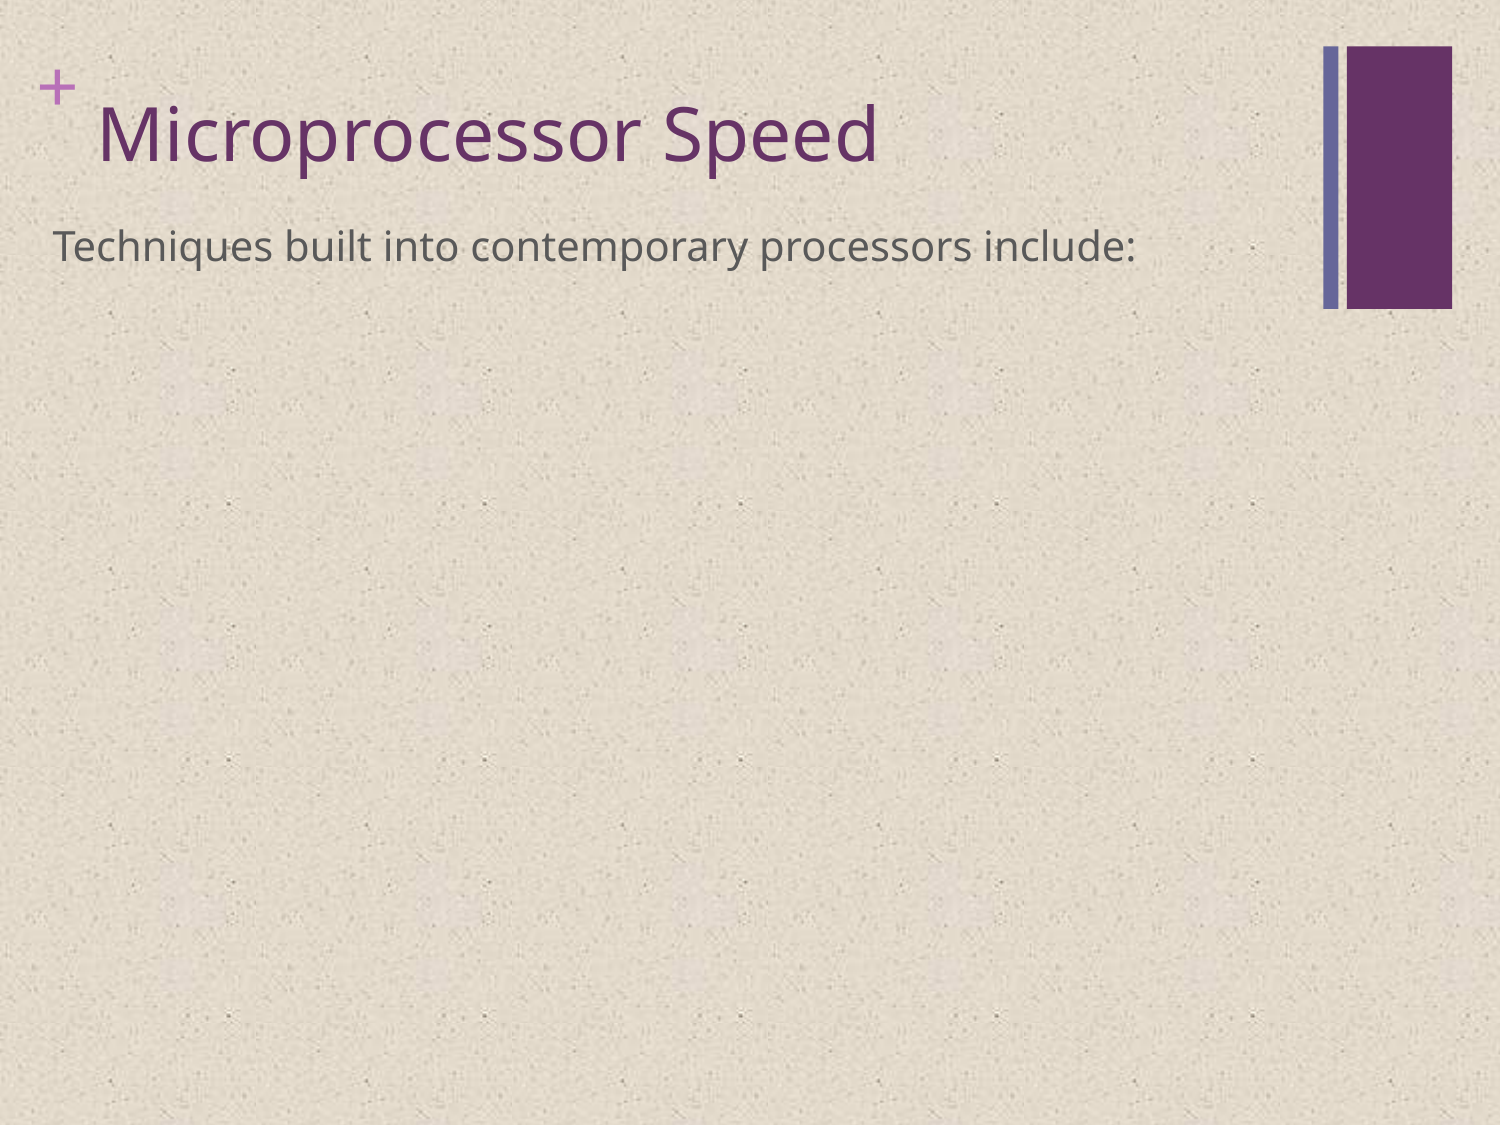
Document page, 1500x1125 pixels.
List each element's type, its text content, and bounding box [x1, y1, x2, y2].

picture [0, 0, 1500, 1125]
title Microprocessor Speed [81, 79, 1322, 263]
list Techniques built into contemporary processors include: [37, 212, 1278, 313]
